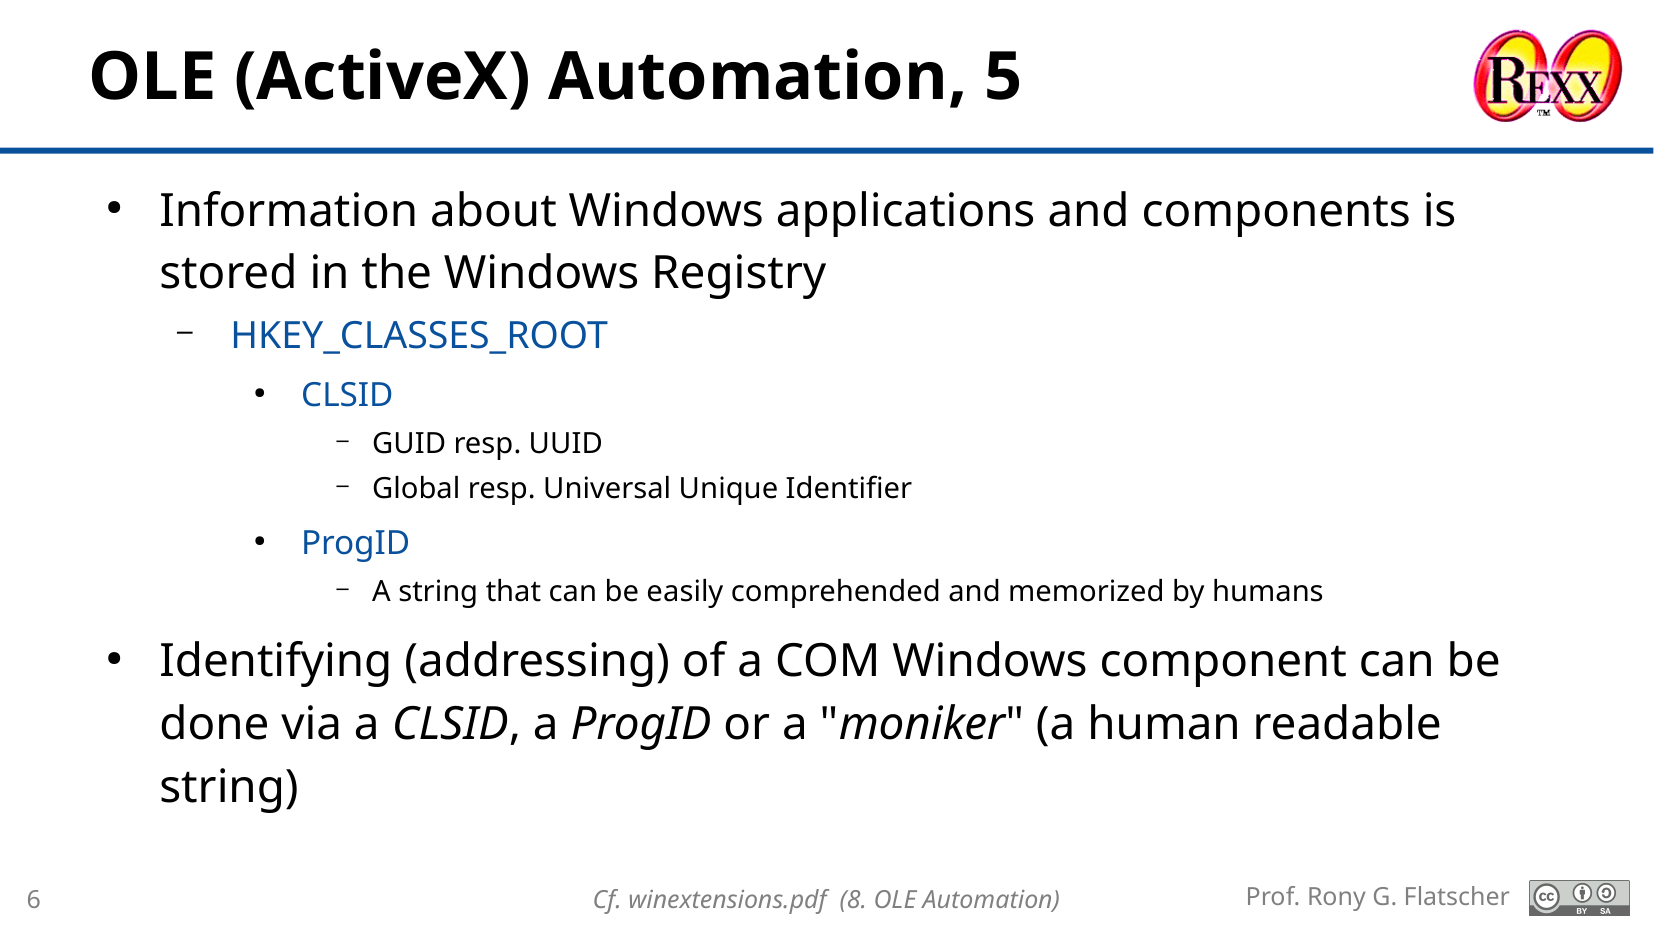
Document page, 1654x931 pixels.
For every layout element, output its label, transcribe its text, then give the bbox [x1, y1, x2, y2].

list Information about Windows applications and components is stored in the Windows Registry HKEY_CLASSES_ROOT CLSID GUID resp. UUID Global resp. Universal Unique Identifier ProgID A string that can be easily comprehended and memorized by humans Identifying (addressing) of a COM Windows component can be done via a CLSID, a ProgID or a "moniker" (a human readable string) [88, 177, 1577, 857]
text_box Cf. winextensions.pdf (8. OLE Automation) [0, 874, 1654, 922]
title OLE (ActiveX) Automation, 5 [29, 0, 1654, 148]
